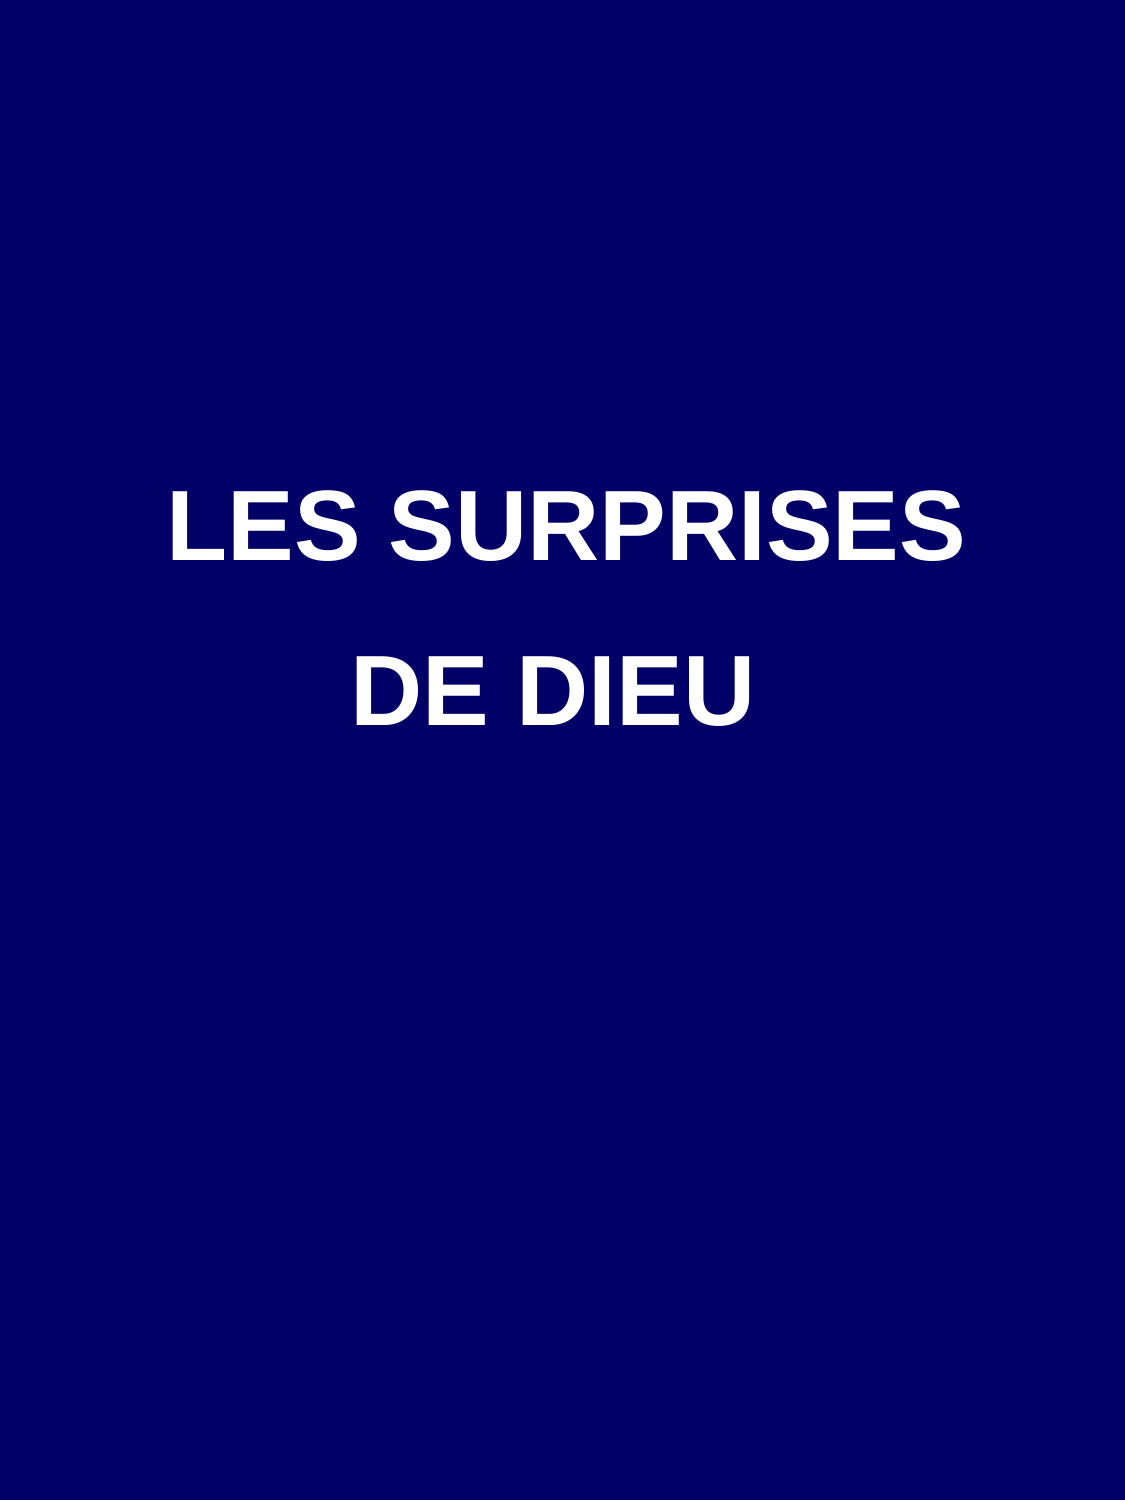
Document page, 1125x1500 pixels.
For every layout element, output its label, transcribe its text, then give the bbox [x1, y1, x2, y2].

text_box LES SURPRISES DE DIEU [35, 453, 1099, 933]
